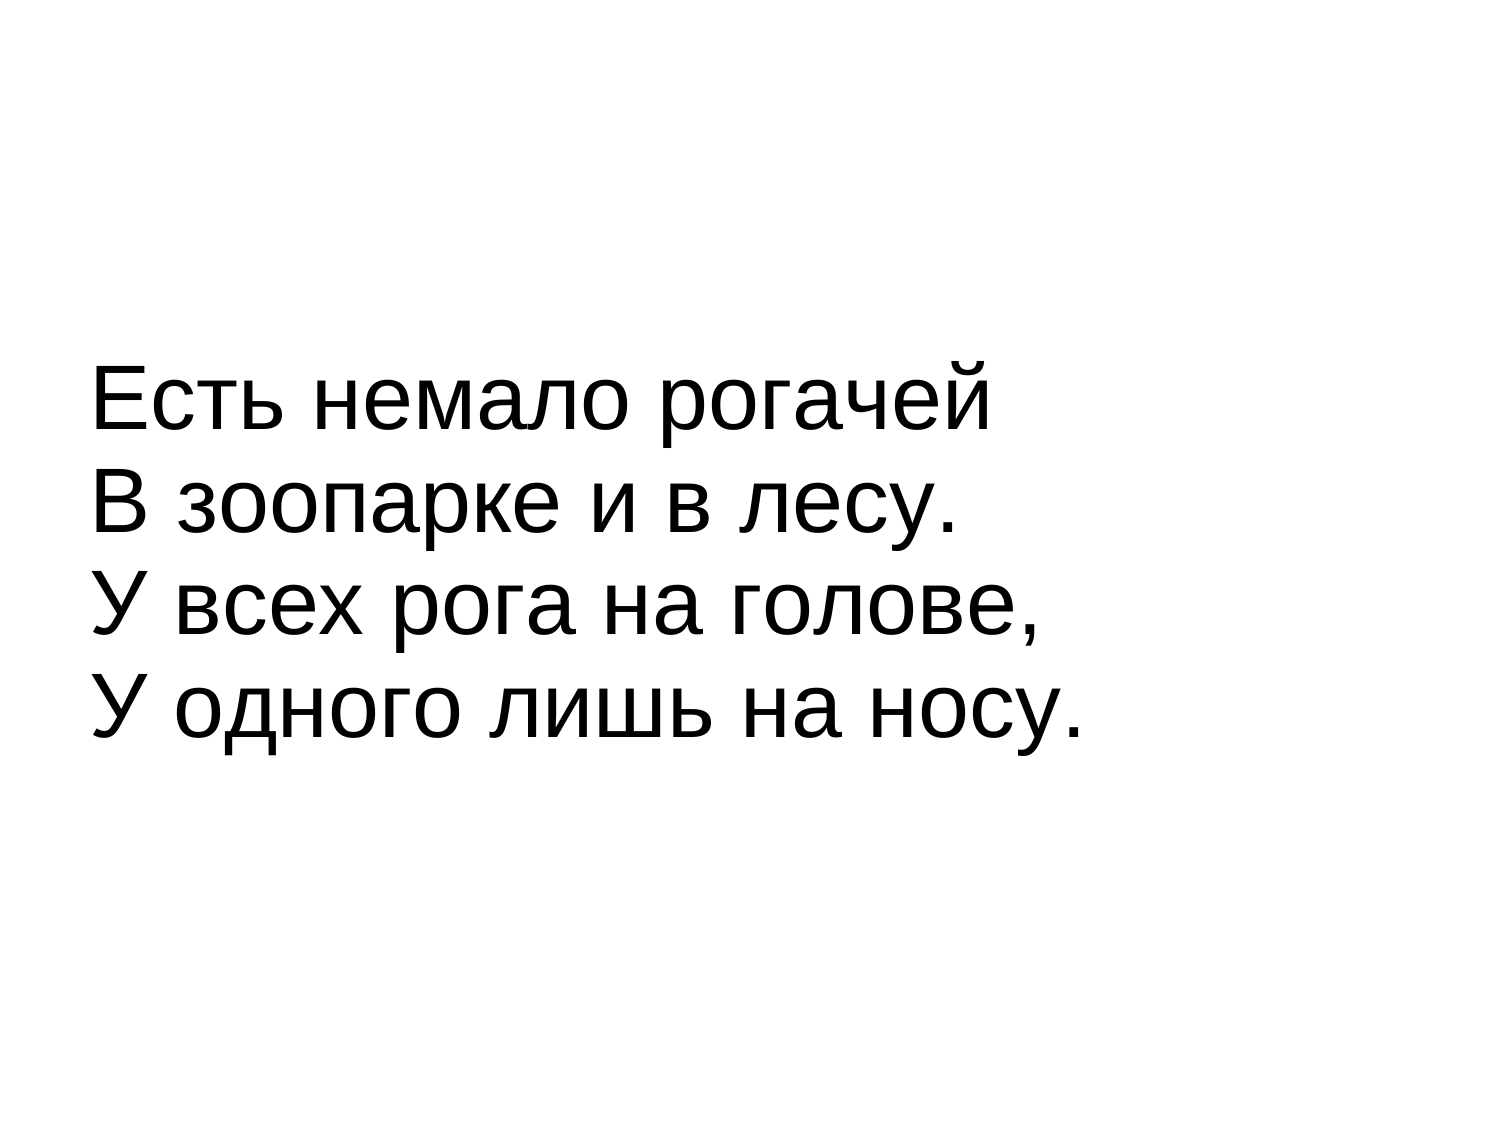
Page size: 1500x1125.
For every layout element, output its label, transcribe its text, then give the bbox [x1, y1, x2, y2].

title Есть немало рогачей В зоопарке и в лесу. У всех рога на голове, У одного лишь на носу. [75, 45, 1426, 1059]
